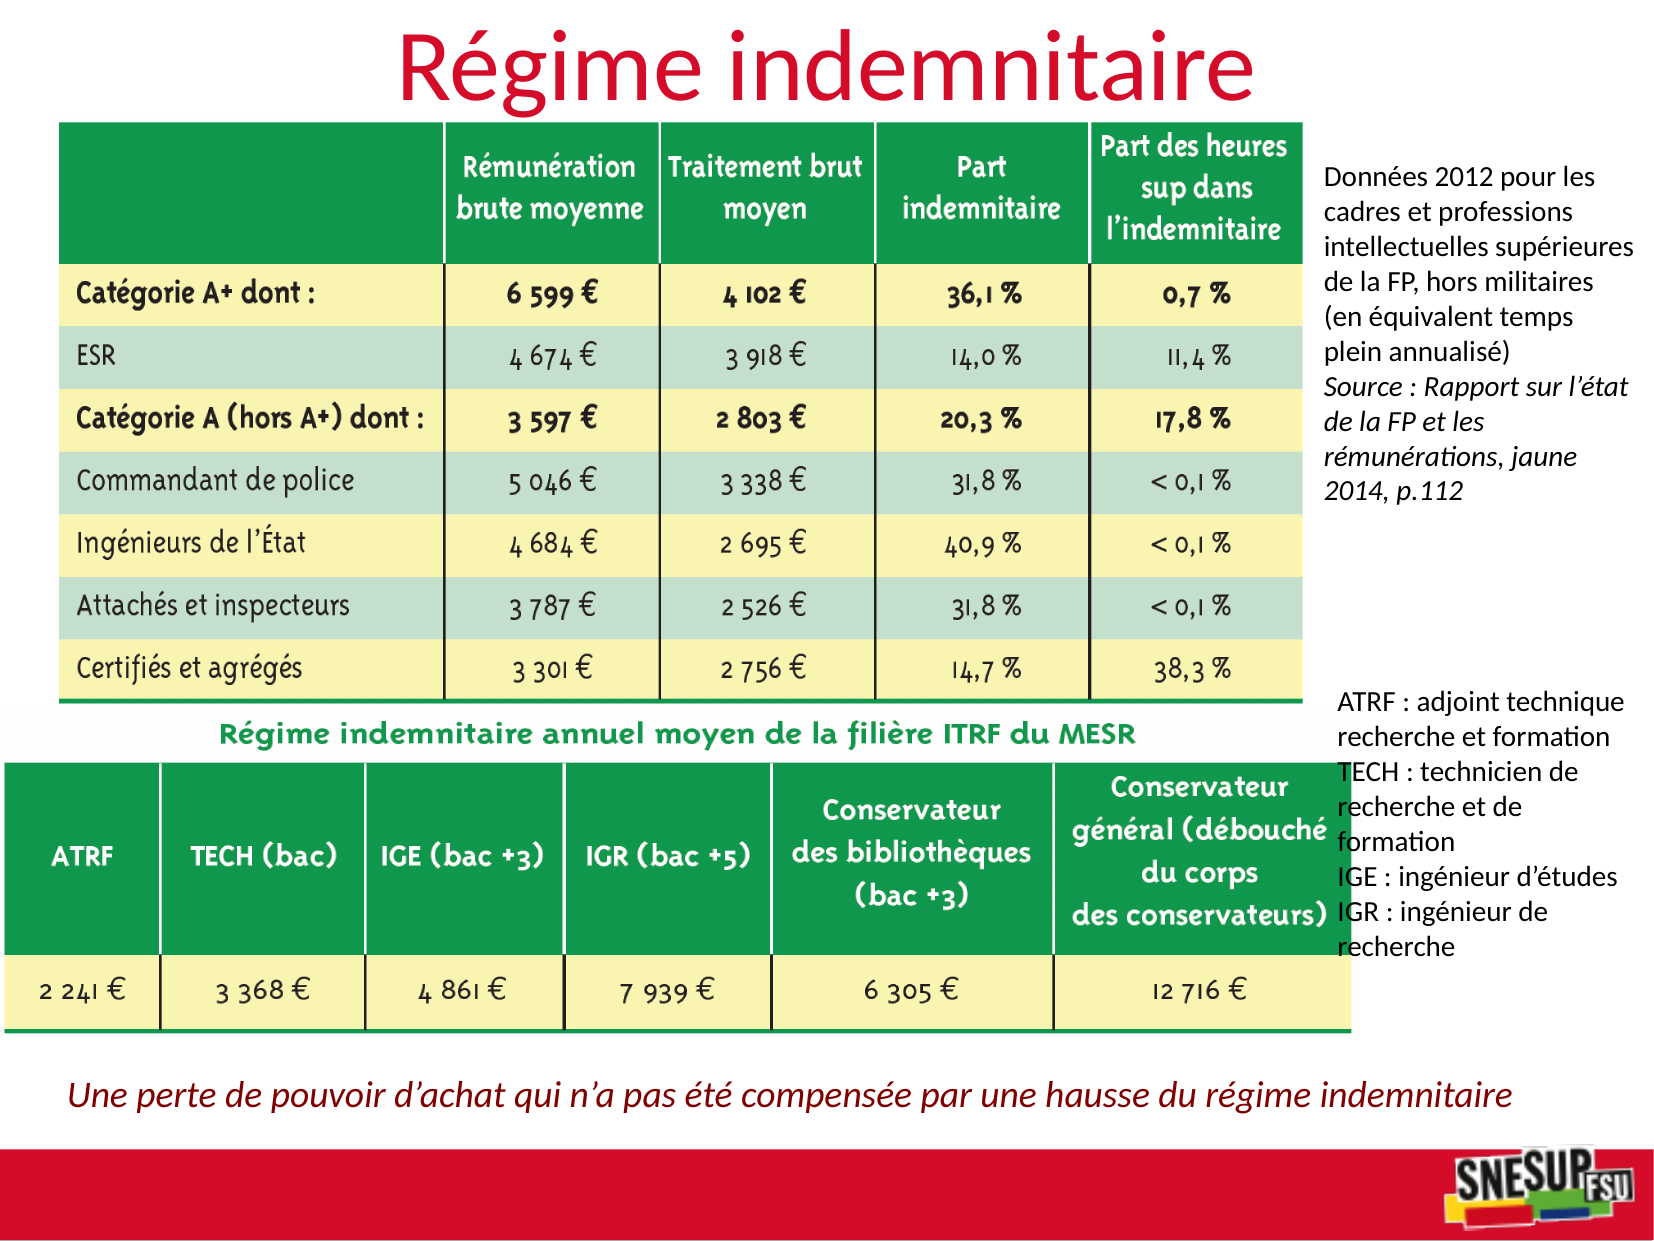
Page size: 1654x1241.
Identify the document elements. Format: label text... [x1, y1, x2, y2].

text_box ATRF : adjoint technique recherche et formation TECH : technicien de recherche et de formation IGE : ingénieur d’études IGR : ingénieur de recherche [1322, 675, 1654, 970]
text_box Une perte de pouvoir d’achat qui n’a pas été compensée par une hausse du régime indemnitaire [52, 1062, 1564, 1123]
text_box Données 2012 pour les cadres et professions intellectuelles supérieures de la FP, hors militaires (en équivalent temps plein annualisé) Source : Rapport sur l’état de la FP et les rémunérations, jaune 2014, p.112 [1308, 149, 1650, 515]
title Régime indemnitaire [0, 0, 1654, 150]
picture [1442, 1143, 1638, 1231]
picture [0, 118, 1359, 1040]
